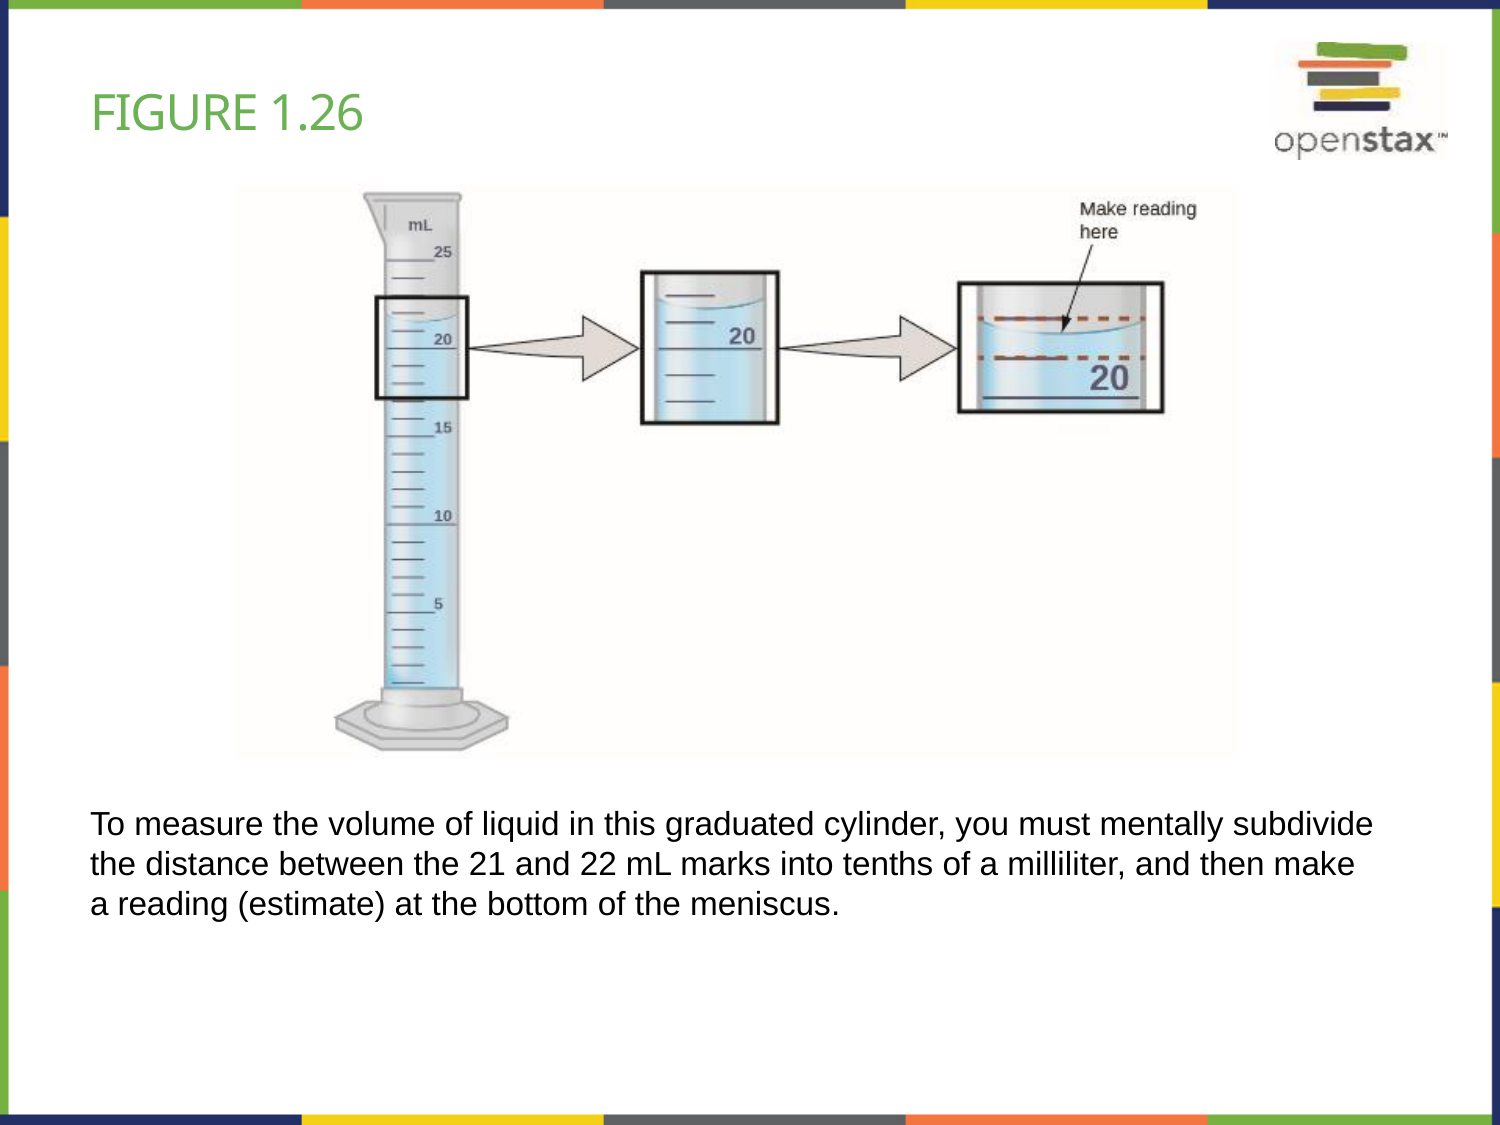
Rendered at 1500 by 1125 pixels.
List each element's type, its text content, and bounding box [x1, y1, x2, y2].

picture [0, 0, 1500, 1125]
list To measure the volume of liquid in this graduated cylinder, you must mentally subdivide the distance between the 21 and 22 mL marks into tenths of a milliliter, and then make a reading (estimate) at the bottom of the meniscus. [75, 794, 1398, 986]
title Figure 1.26 [75, 39, 1398, 148]
